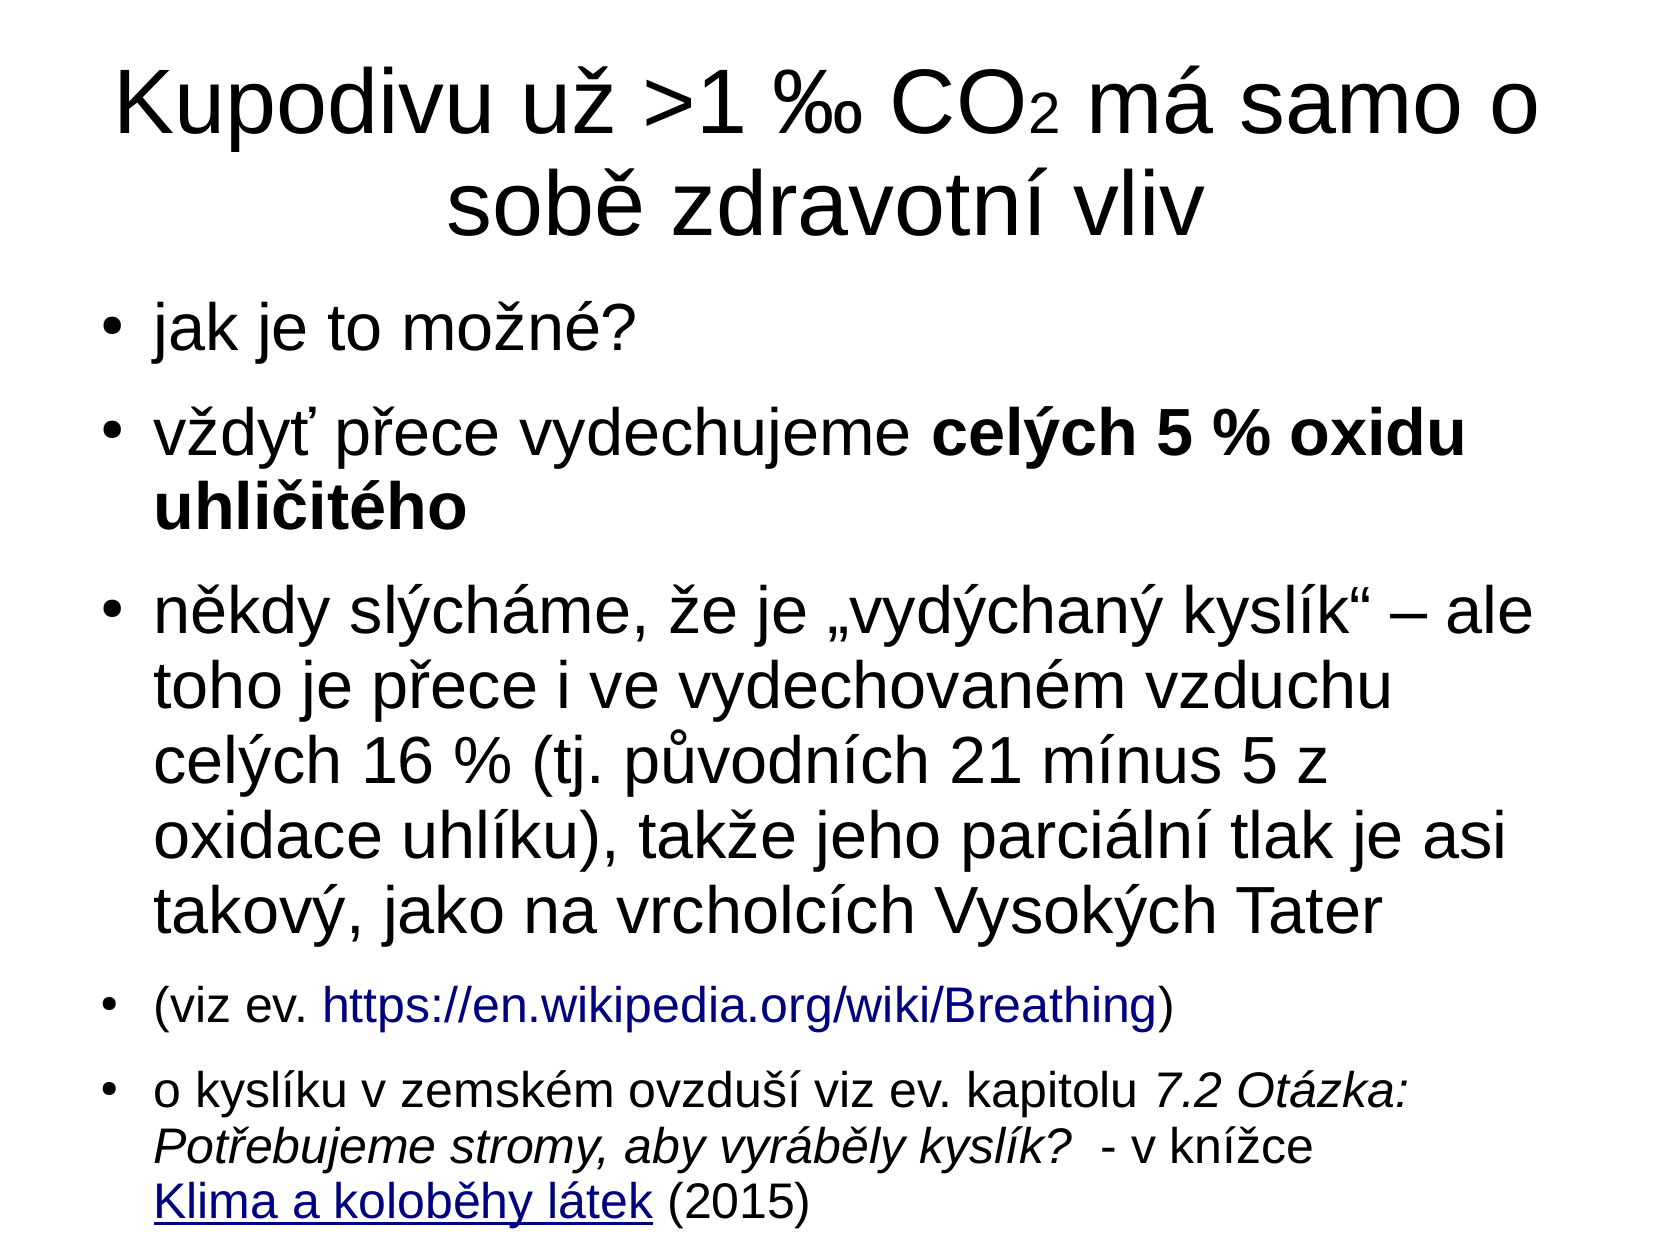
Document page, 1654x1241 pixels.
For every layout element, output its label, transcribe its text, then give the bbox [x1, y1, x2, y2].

list jak je to možné? vždyť přece vydechujeme celých 5 % oxidu uhličitého někdy slýcháme, že je „vydýchaný kyslík“ – ale toho je přece i ve vydechovaném vzduchu celých 16 % (tj. původních 21 mínus 5 z oxidace uhlíku), takže jeho parciální tlak je asi takový, jako na vrcholcích Vysokých Tater (viz ev. https://en.wikipedia.org/wiki/Breathing) o kyslíku v zemském ovzduší viz ev. kapitolu 7.2 Otázka: Potřebujeme stromy, aby vyráběly kyslík? - v knížce Klima a koloběhy látek (2015) [82, 290, 1571, 1241]
title Kupodivu už >1 ‰ CO2 má samo o sobě zdravotní vliv [82, 49, 1571, 257]
